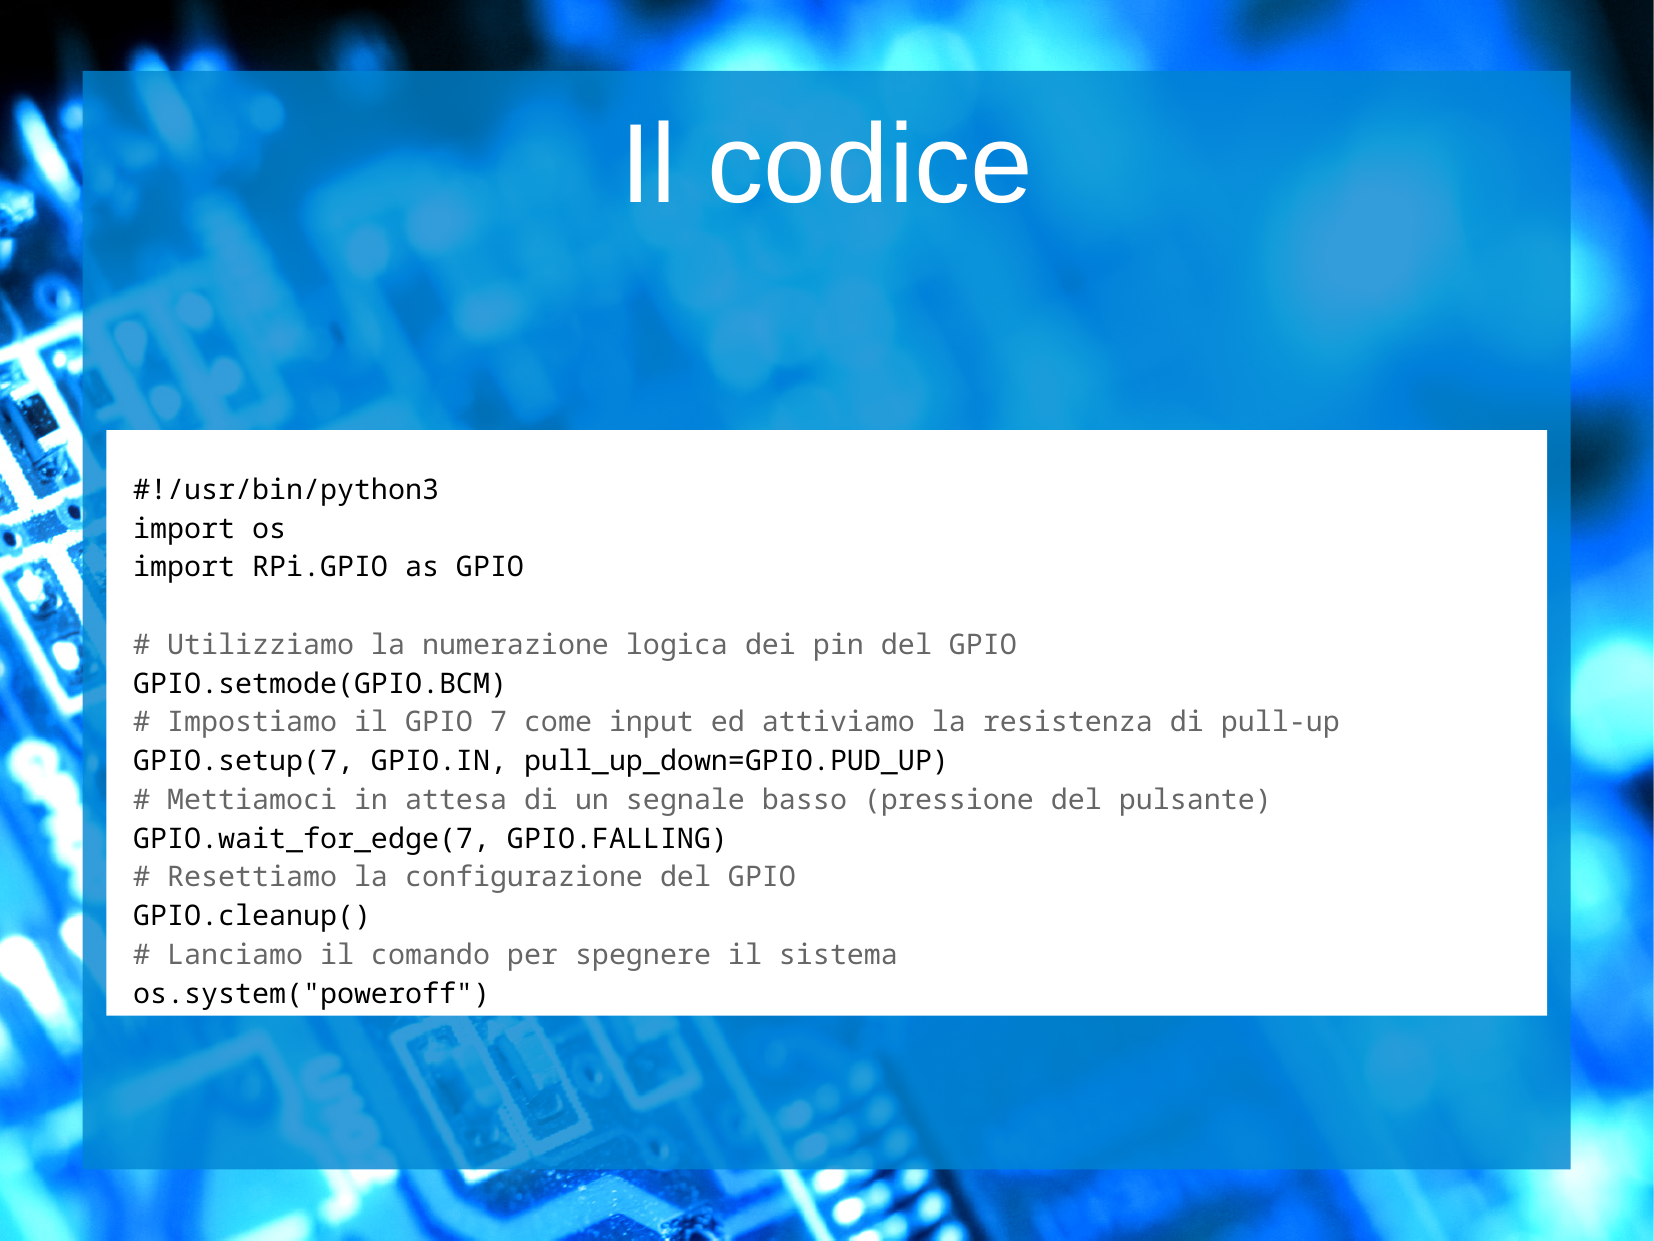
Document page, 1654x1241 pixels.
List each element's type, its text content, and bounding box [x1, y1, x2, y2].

list #!/usr/bin/python3 import os import RPi.GPIO as GPIO # Utilizziamo la numerazione logica dei pin del GPIO GPIO.setmode(GPIO.BCM) # Impostiamo il GPIO 7 come input ed attiviamo la resistenza di pull-up GPIO.setup(7, GPIO.IN, pull_up_down=GPIO.PUD_UP) # Mettiamoci in attesa di un segnale basso (pressione del pulsante) GPIO.wait_for_edge(7, GPIO.FALLING) # Resettiamo la configurazione del GPIO GPIO.cleanup() # Lanciamo il comando per spegnere il sistema os.system("poweroff") [106, 430, 1548, 1016]
text_box [82, 257, 1571, 1170]
picture [0, 0, 1654, 1241]
title Il codice [82, 70, 1571, 257]
